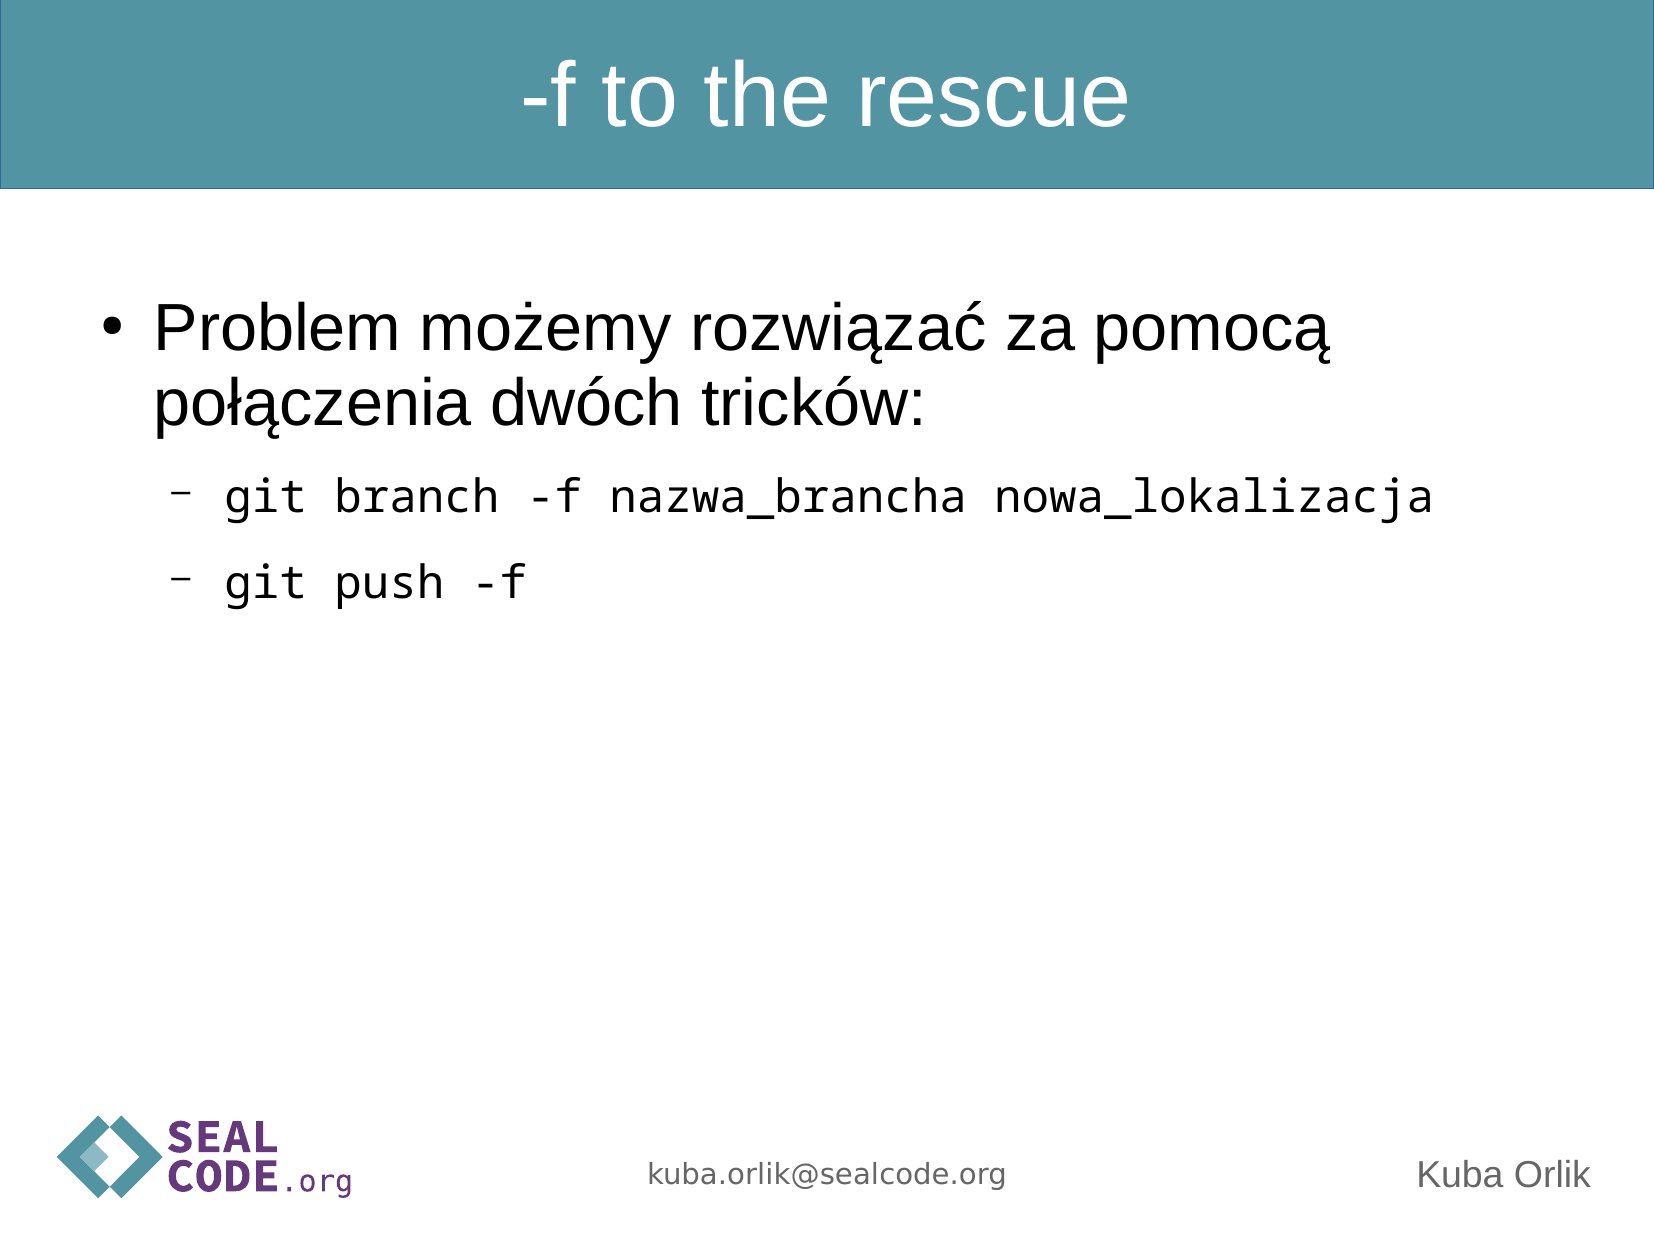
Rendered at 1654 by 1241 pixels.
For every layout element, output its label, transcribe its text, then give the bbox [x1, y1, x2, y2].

list Problem możemy rozwiązać za pomocą połączenia dwóch tricków: git branch -f nazwa_brancha nowa_lokalizacja git push -f [82, 290, 1571, 1051]
title -f to the rescue [82, 0, 1571, 190]
